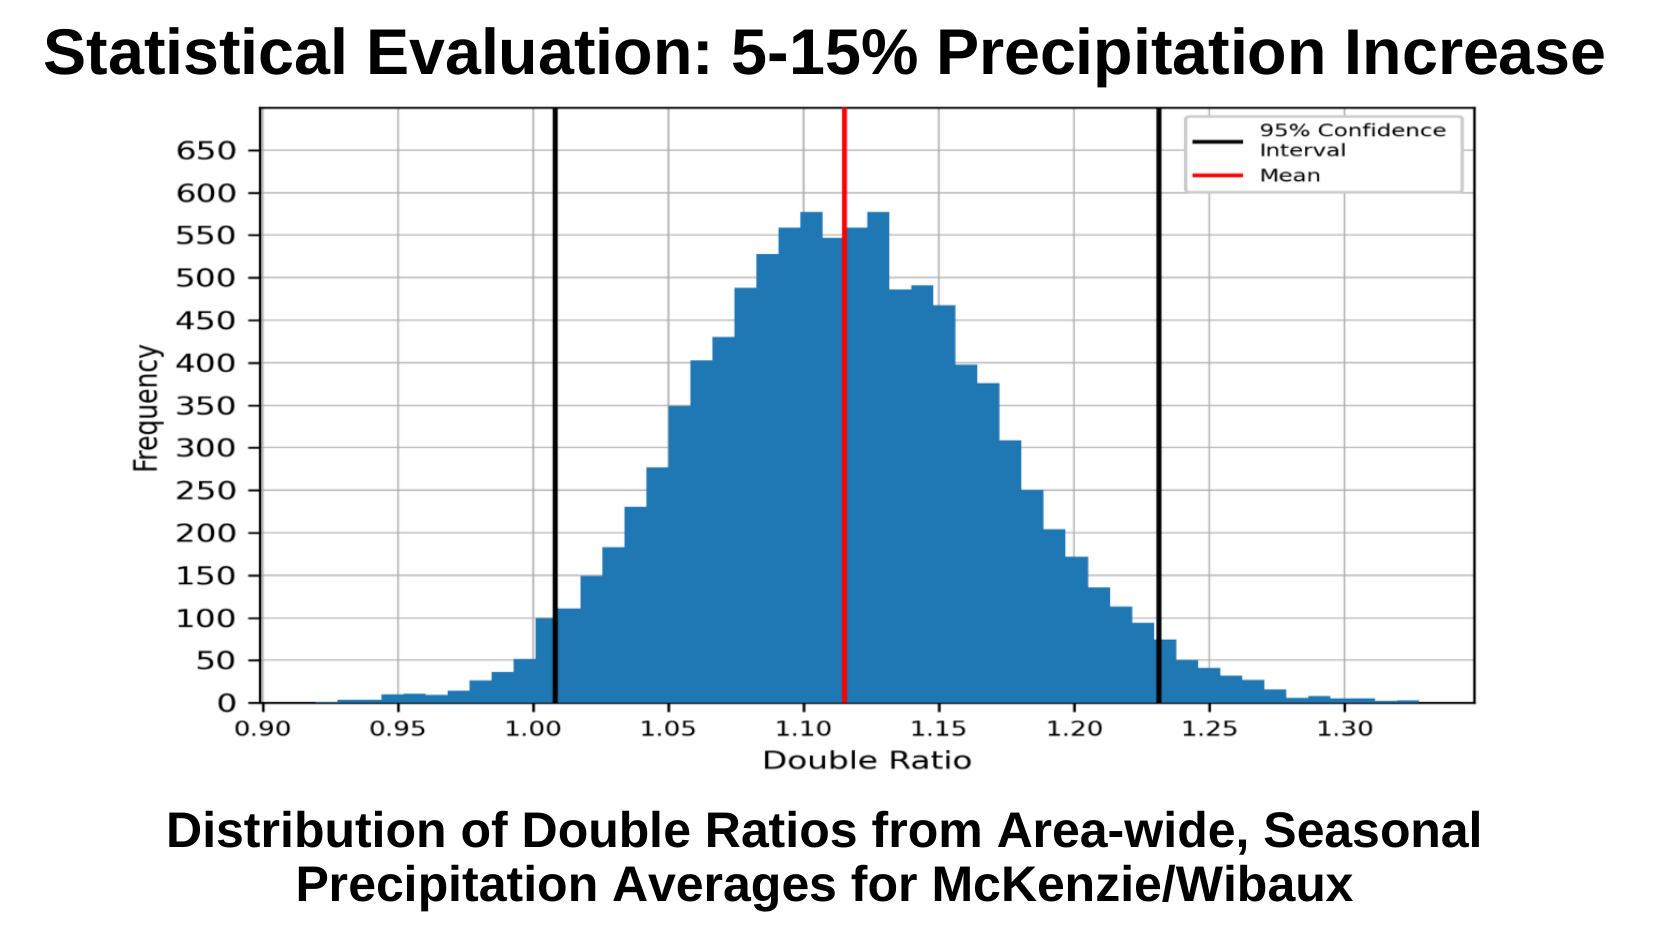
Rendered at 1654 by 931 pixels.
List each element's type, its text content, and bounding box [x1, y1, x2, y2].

title Distribution of Double Ratios from Area-wide, Seasonal Precipitation Averages for McKenzie/Wibaux [0, 787, 1651, 930]
picture [123, 104, 1482, 776]
title Statistical Evaluation: 5-15% Precipitation Increase [0, 3, 1651, 105]
